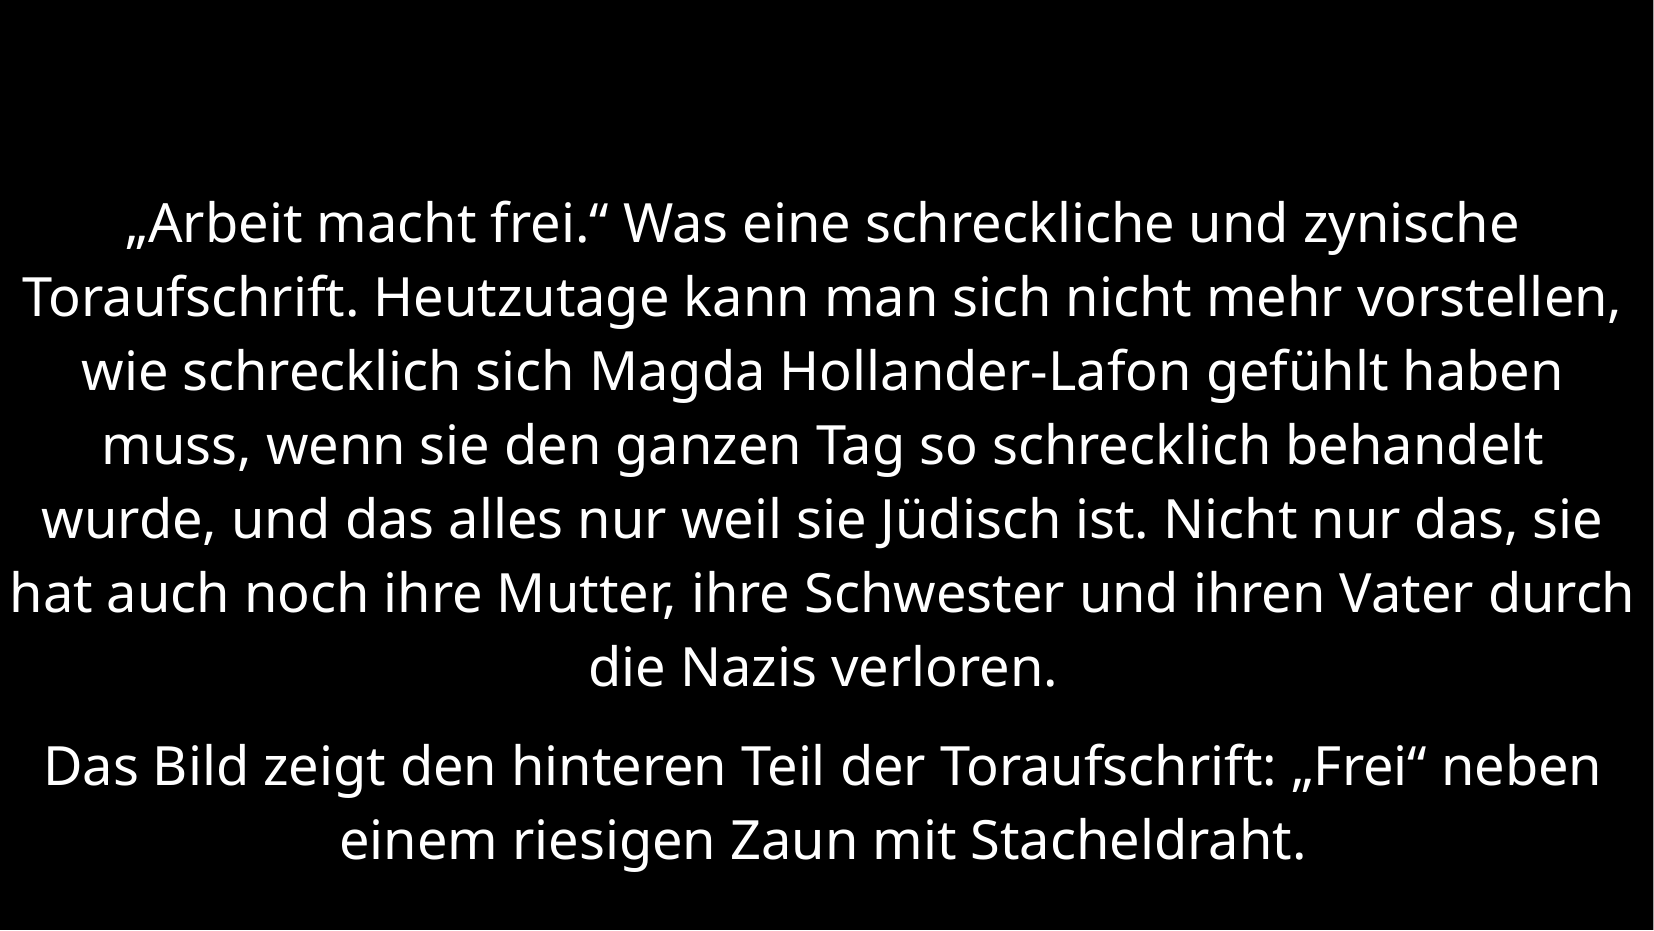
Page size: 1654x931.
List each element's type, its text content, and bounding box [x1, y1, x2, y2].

text_box „Arbeit macht frei.“ Was eine schreckliche und zynische Toraufschrift. Heutzutage kann man sich nicht mehr vorstellen, wie schrecklich sich Magda Hollander-Lafon gefühlt haben muss, wenn sie den ganzen Tag so schrecklich behandelt wurde, und das alles nur weil sie Jüdisch ist. Nicht nur das, sie hat auch noch ihre Mutter, ihre Schwester und ihren Vater durch die Nazis verloren. Das Bild zeigt den hinteren Teil der Toraufschrift: „Frei“ neben einem riesigen Zaun mit Stacheldraht. [0, 177, 1654, 782]
